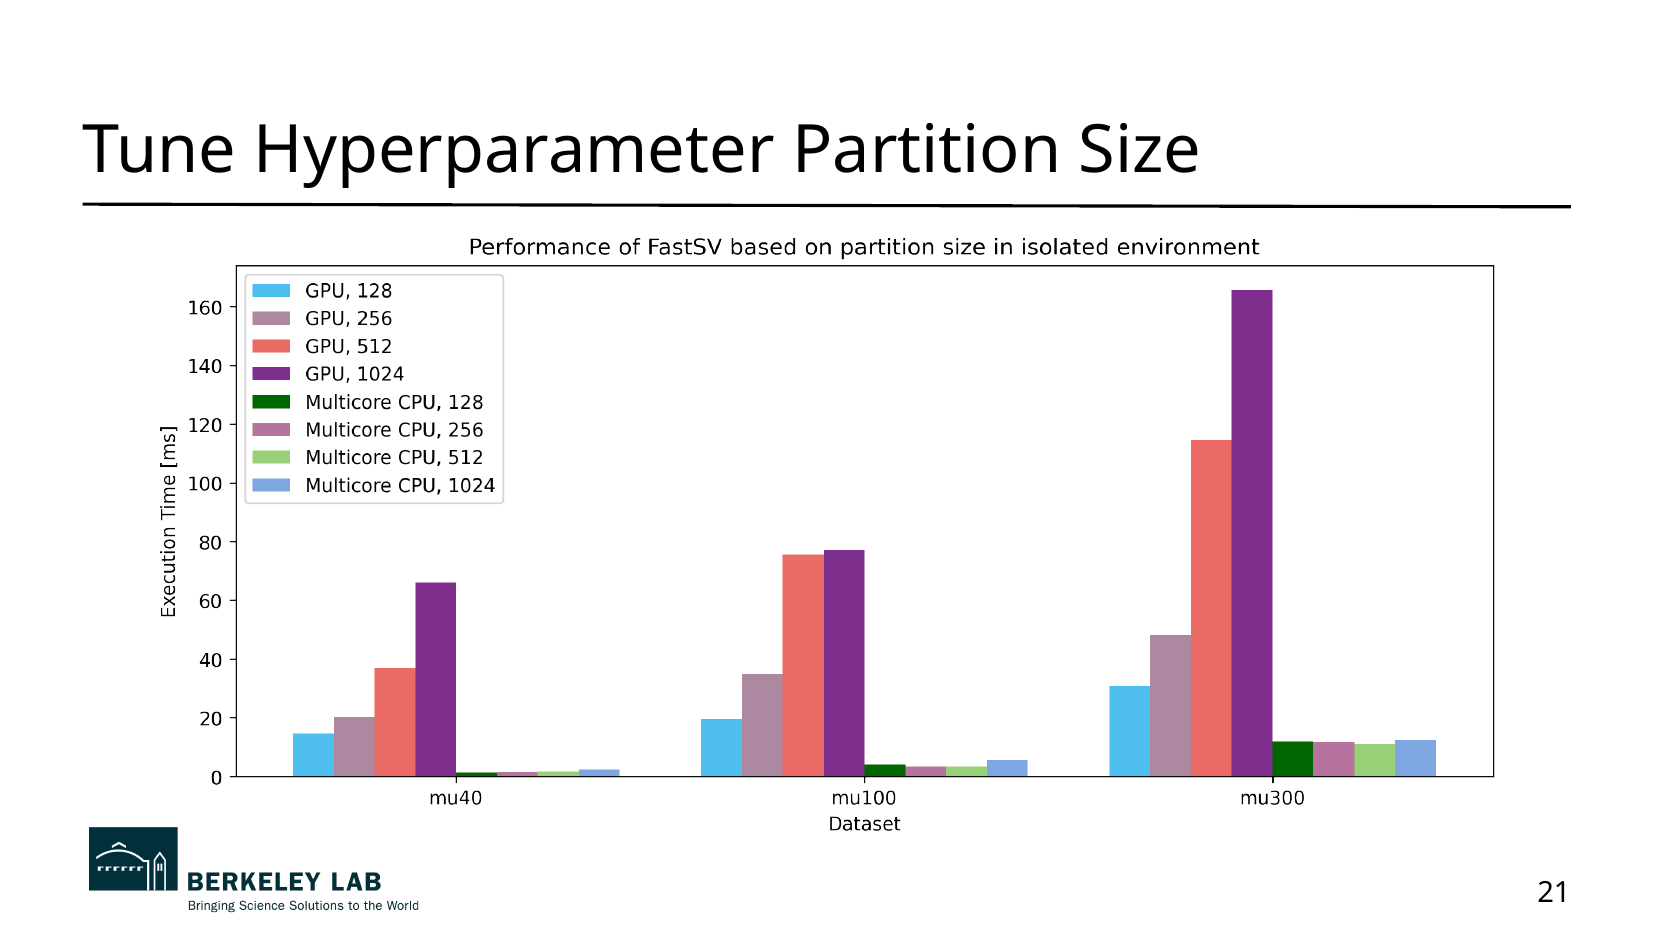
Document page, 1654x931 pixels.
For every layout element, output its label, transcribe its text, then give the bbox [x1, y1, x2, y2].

title Tune Hyperparameter Partition Size [82, 37, 1571, 193]
picture [71, 224, 1506, 930]
